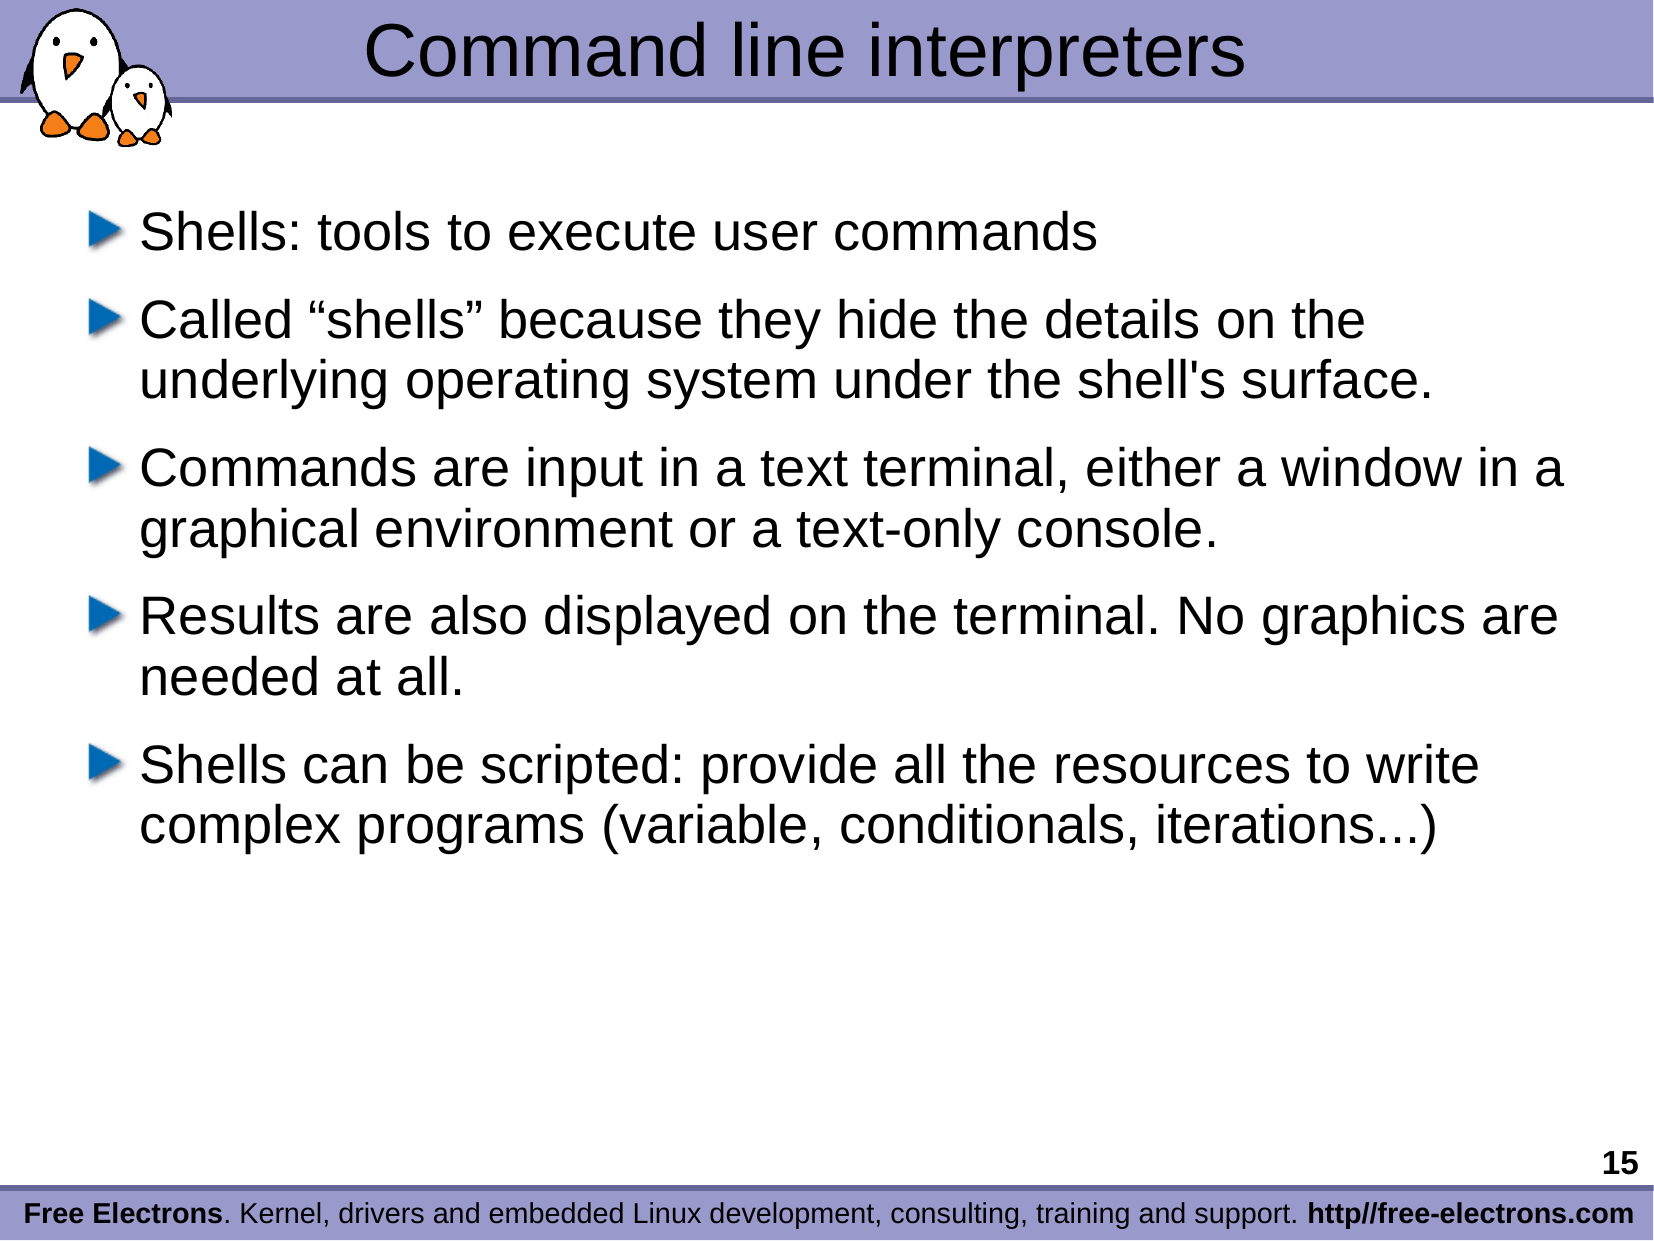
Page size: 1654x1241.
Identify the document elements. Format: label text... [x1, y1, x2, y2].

list Shells: tools to execute user commands Called “shells” because they hide the details on the underlying operating system under the shell's surface. Commands are input in a text terminal, either a window in a graphical environment or a text-only console. Results are also displayed on the terminal. No graphics are needed at all. Shells can be scripted: provide all the resources to write complex programs (variable, conditionals, iterations...) [68, 201, 1592, 1118]
picture [20, 8, 172, 147]
title Command line interpreters [60, 0, 1551, 101]
